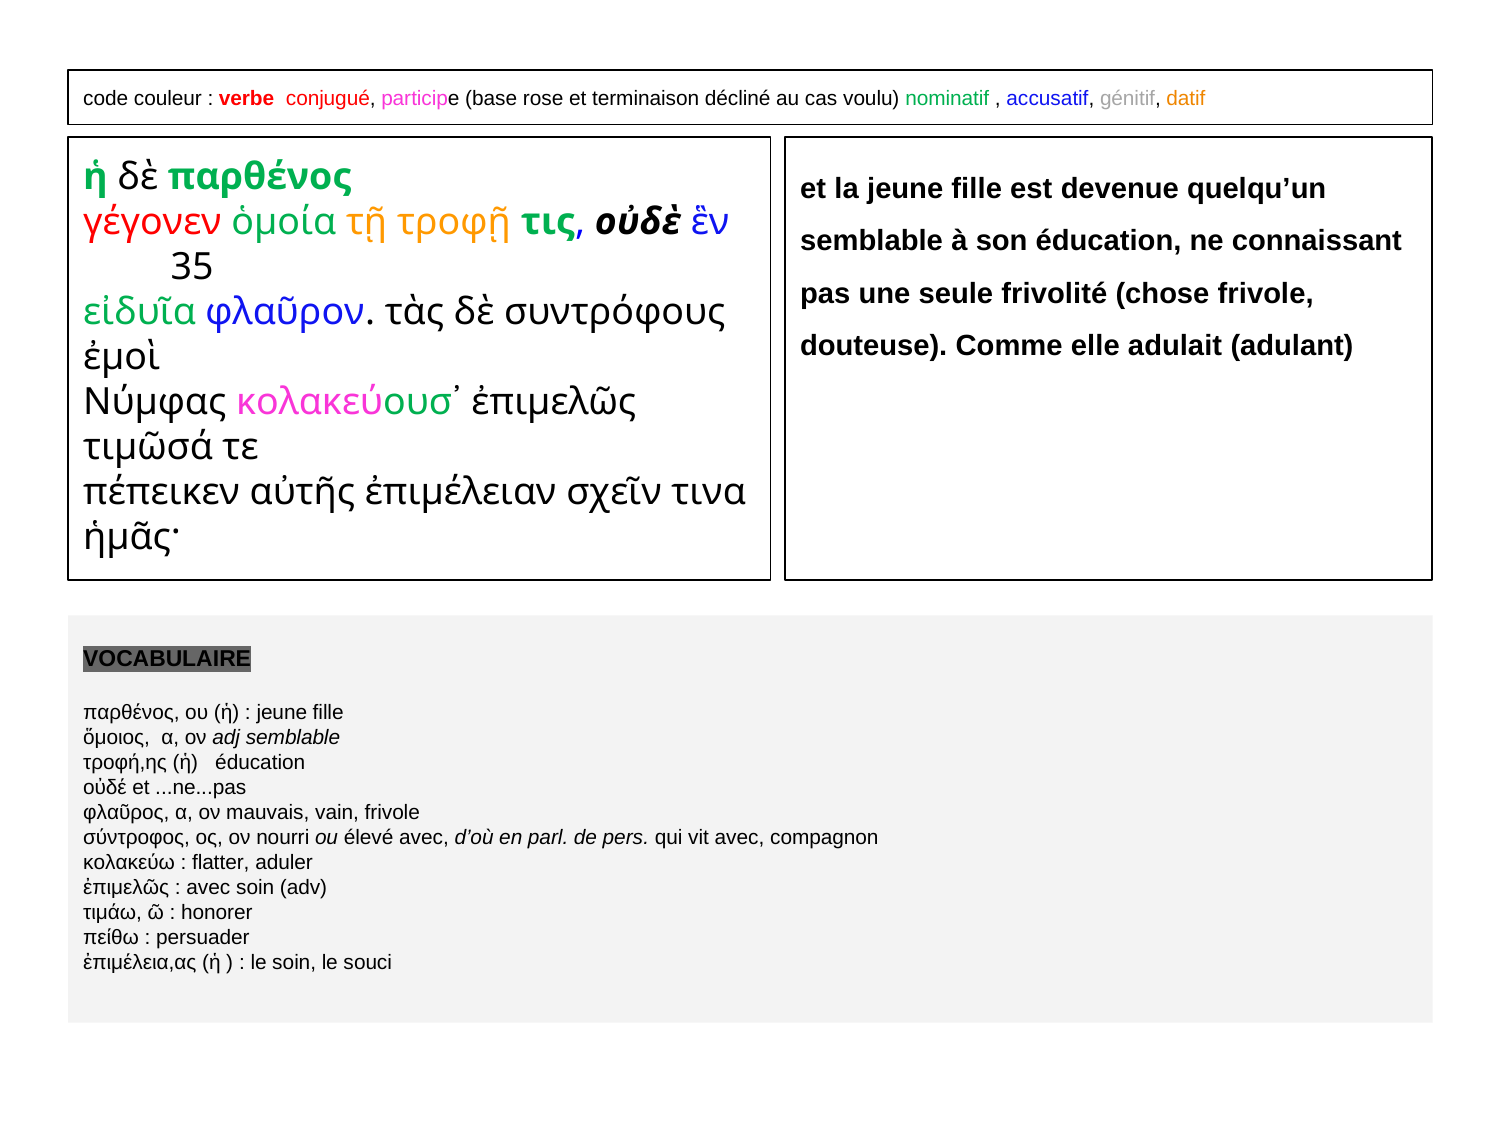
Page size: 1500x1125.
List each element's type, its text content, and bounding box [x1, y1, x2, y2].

text_box code couleur : verbe conjugué, participe (base rose et terminaison décliné au cas voulu) nominatif , accusatif, génitif, datif [68, 70, 1433, 125]
text_box et la jeune fille est devenue quelqu’un semblable à son éducation, ne connaissant pas une seule frivolité (chose frivole, douteuse). Comme elle adulait (adulant) [785, 136, 1432, 581]
text_box ἡ δὲ παρθένος γέγονεν ὁμοία τῇ τροφῇ τις, οὐδὲ ἓν 35 εἰδυῖα φλαῦρον. τὰς δὲ συντρόφους ἐμοὶ Νύμφας κολακεύουσ᾽ ἐπιμελῶς τιμῶσά τε πέπεικεν αὐτῆς ἐπιμέλειαν σχεῖν τινα ἡμᾶς· [68, 136, 771, 581]
text_box VOCABULAIRE παρθένος, ου (ἡ) : jeune fille ὅμοιος, α, ον adj semblable τροφή,ης (ἡ) éducation οὐδέ et ...ne...pas φλαῦρος, α, ον mauvais, vain, frivole σύντροφος, ος, ον nourri ou élevé avec, d’où en parl. de pers. qui vit avec, compagnon κολακεύω : flatter, aduler ἐπιμελῶς : avec soin (adv) τιμάω, ῶ : honorer πείθω : persuader ἐπιμέλεια,ας (ἡ ) : le soin, le souci [68, 615, 1433, 1023]
